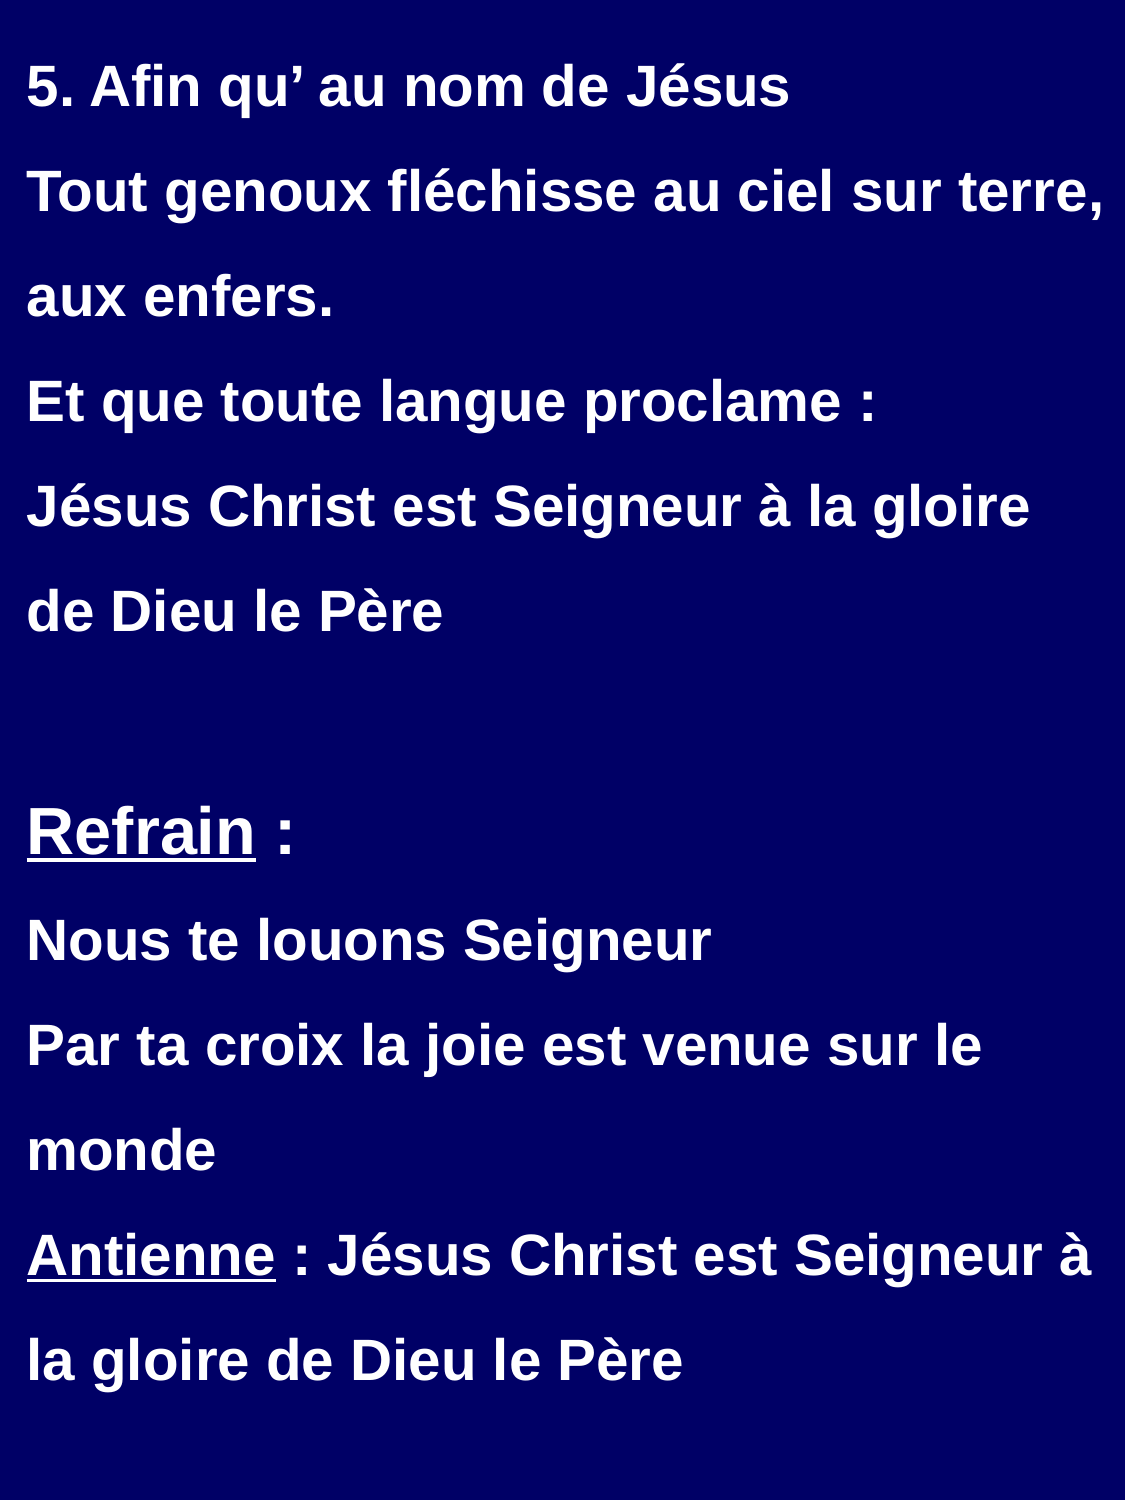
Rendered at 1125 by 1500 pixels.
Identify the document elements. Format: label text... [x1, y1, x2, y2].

text_box 5. Afin qu’ au nom de Jésus Tout genoux fléchisse au ciel sur terre, aux enfers. Et que toute langue proclame : Jésus Christ est Seigneur à la gloire de Dieu le Père Refrain : Nous te louons Seigneur Par ta croix la joie est venue sur le monde Antienne : Jésus Christ est Seigneur à la gloire de Dieu le Père [11, 5, 1125, 1500]
